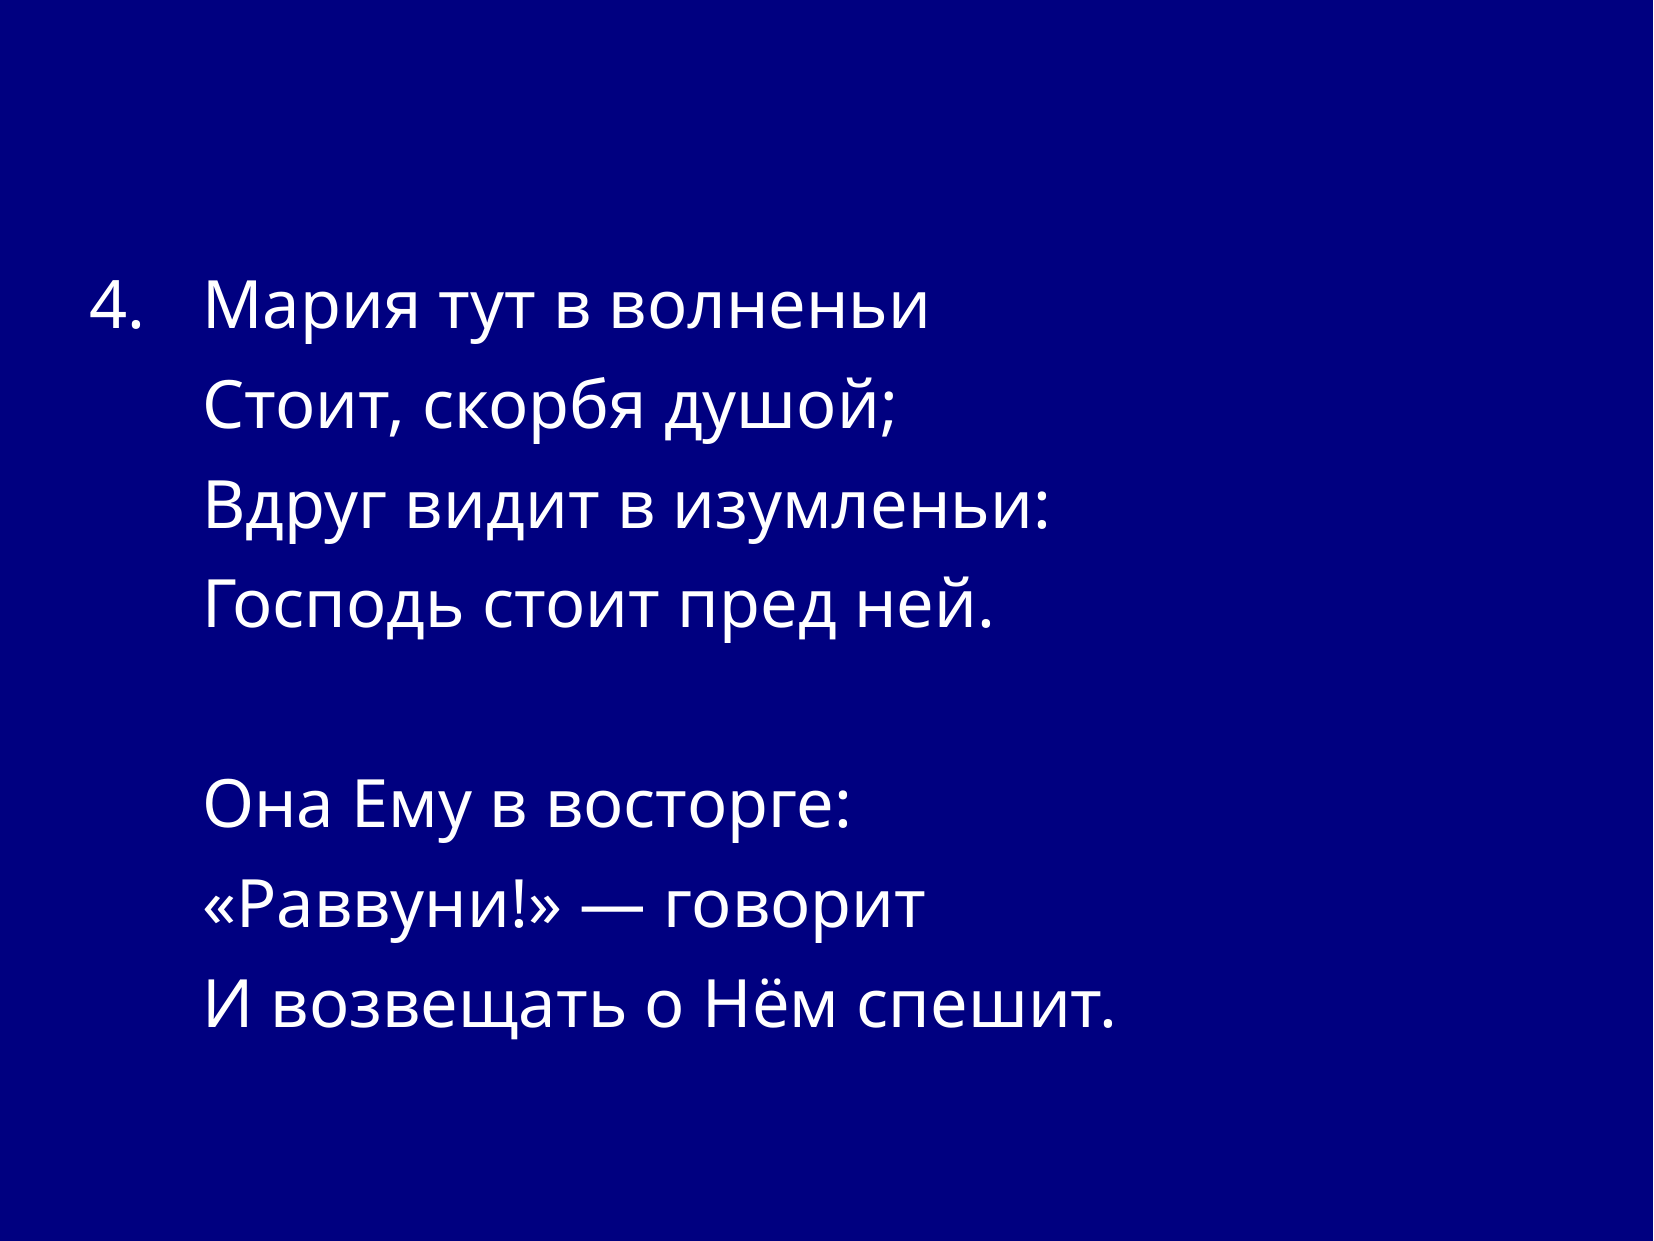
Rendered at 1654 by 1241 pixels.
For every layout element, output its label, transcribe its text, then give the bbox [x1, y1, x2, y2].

text_box 4. Мария тут в волненьи Стоит, скорбя душой; Вдруг видит в изумленьи: Господь стоит пред ней. Она Ему в восторге: «Раввуни!» — говорит И возвещать о Нём спешит. [75, 150, 1576, 1163]
